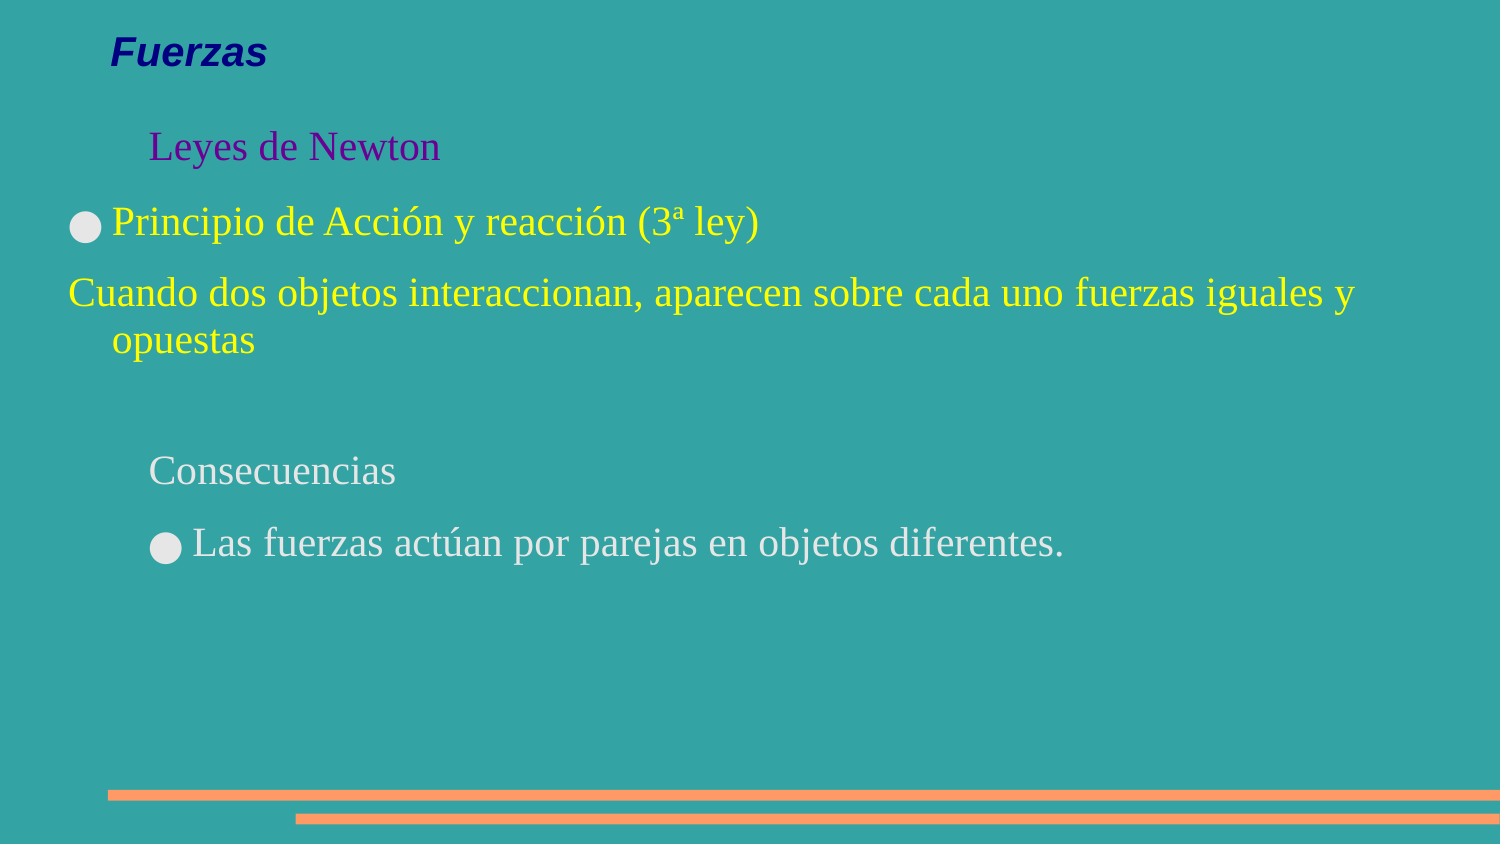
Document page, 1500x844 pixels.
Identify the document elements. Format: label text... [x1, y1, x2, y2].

title Fuerzas [110, 27, 590, 105]
text_box Consecuencias Las fuerzas actúan por parejas en objetos diferentes. [133, 444, 1500, 542]
text_box Principio de Acción y reacción (3ª ley) Cuando dos objetos interaccionan, aparecen sobre cada uno fuerzas iguales y opuestas [53, 120, 1473, 314]
